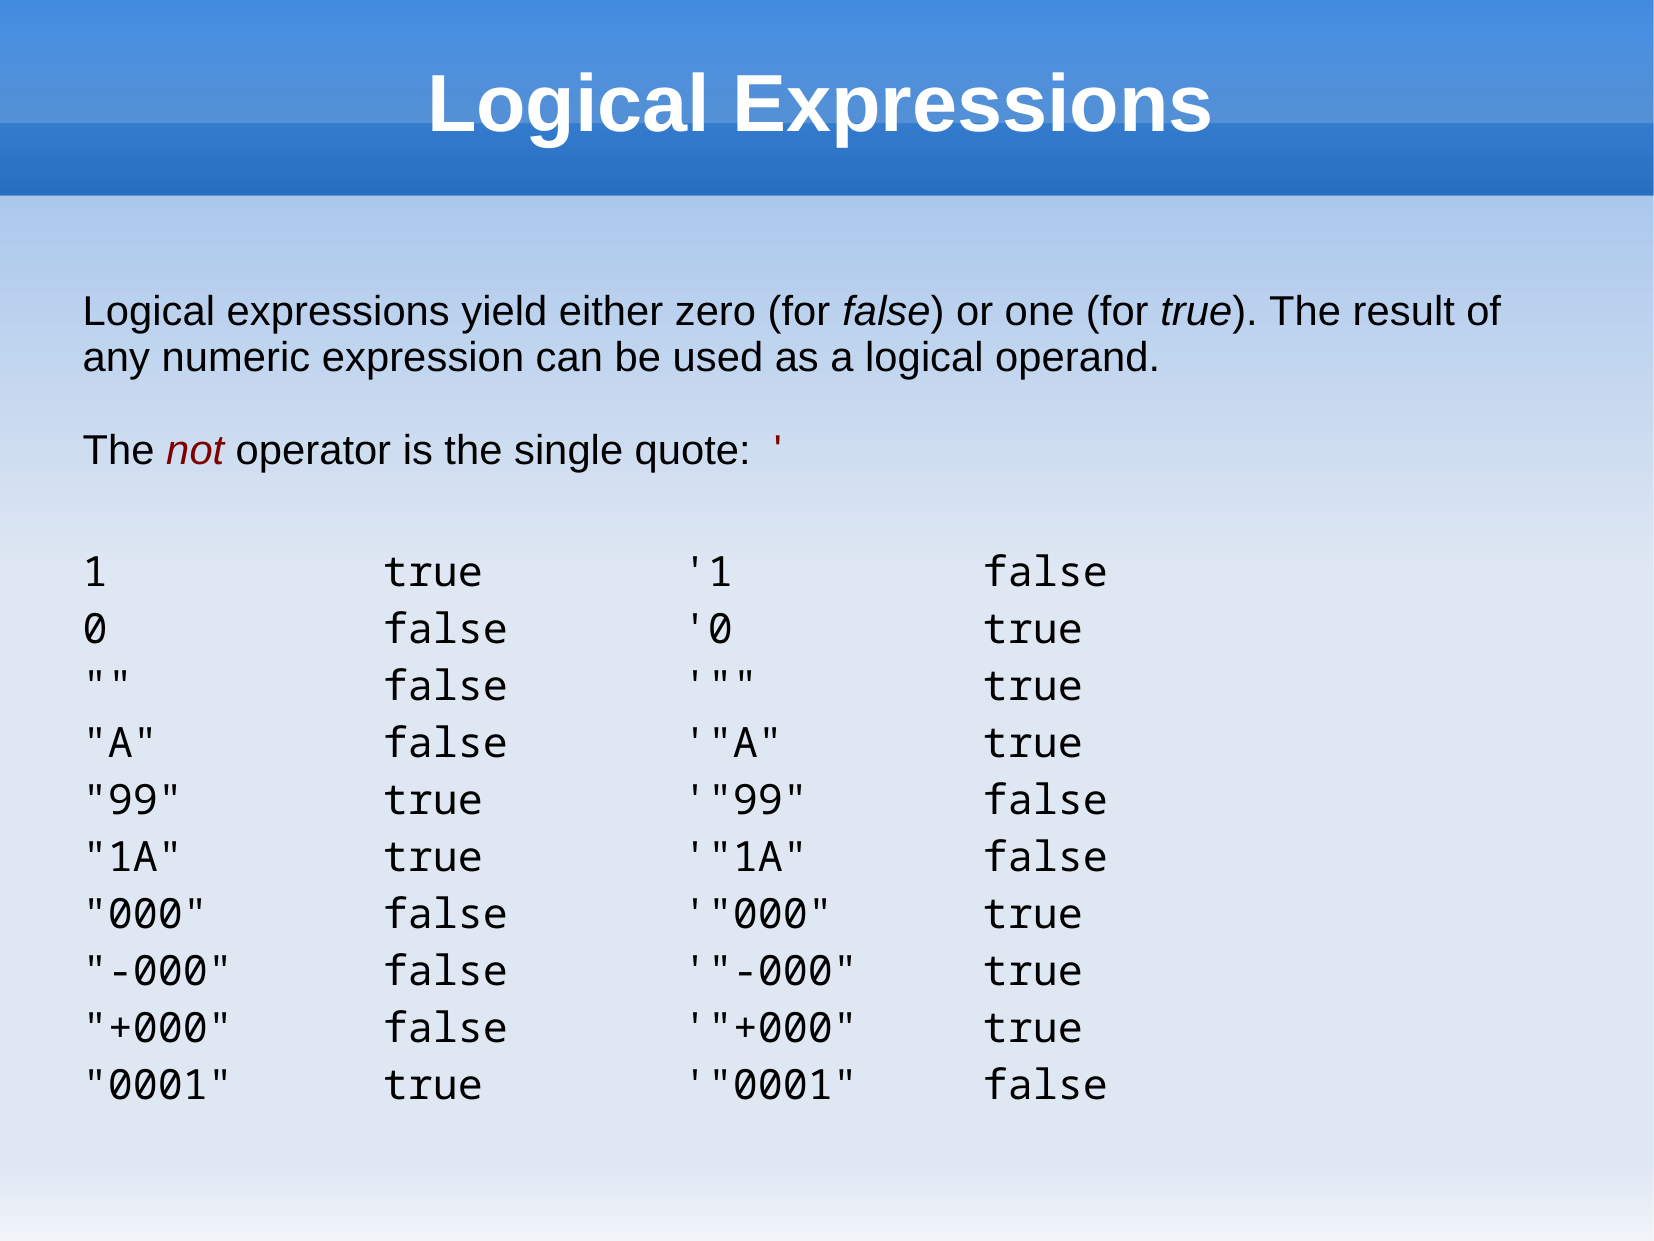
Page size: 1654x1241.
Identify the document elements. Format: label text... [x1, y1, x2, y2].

subtitle Logical expressions yield either zero (for false) or one (for true). The result of any numeric expression can be used as a logical operand. The not operator is the single quote: ' 1 true '1 false 0 false '0 true "" false '"" true "A" false '"A" true "99" true '"99" false "1A" true '"1A" false "000" false '"000" true "-000" false '"-000" true "+000" false '"+000" true "0001" true '"0001" false [82, 290, 1571, 1109]
title Logical Expressions [76, 0, 1565, 208]
picture [0, 0, 1654, 1241]
